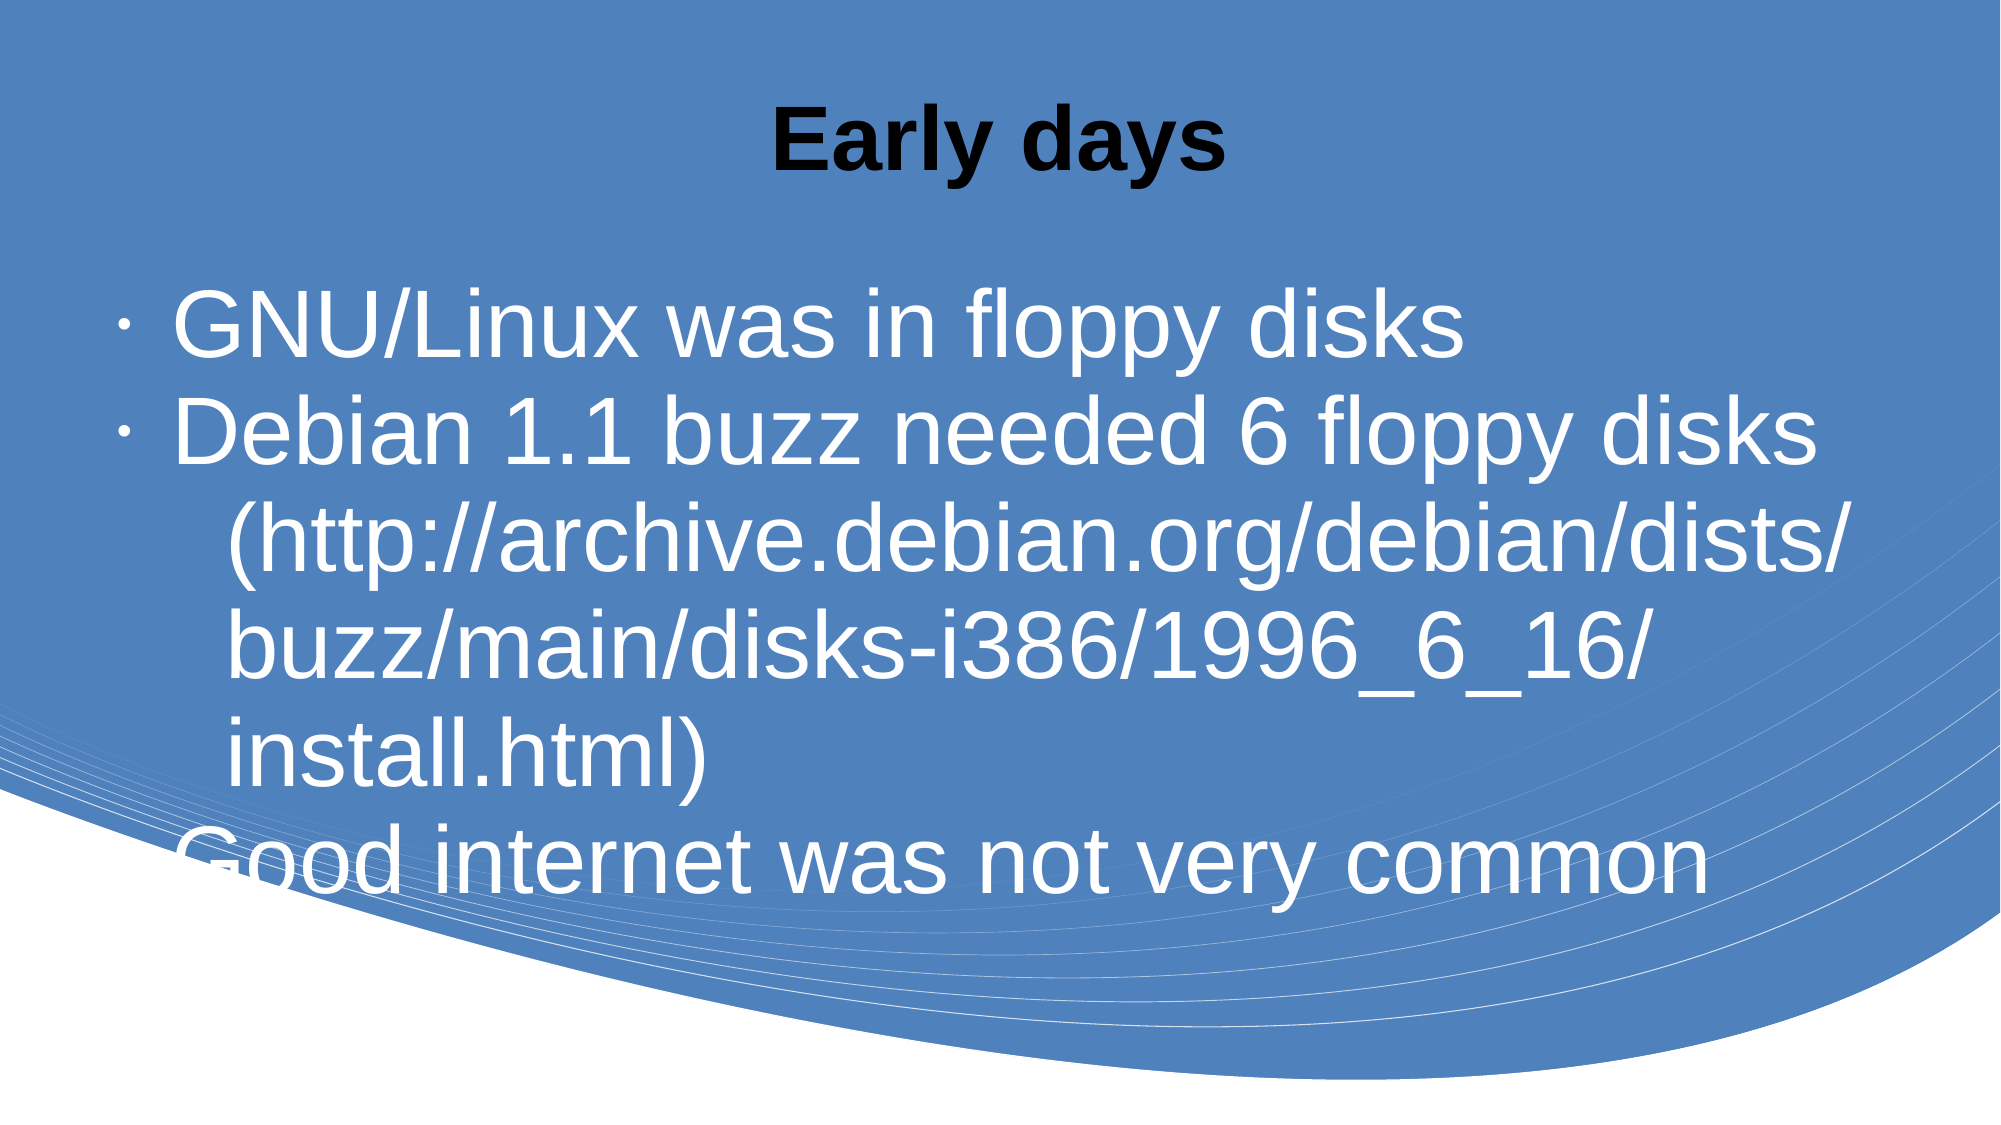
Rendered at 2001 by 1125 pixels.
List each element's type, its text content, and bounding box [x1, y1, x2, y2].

list GNU/Linux was in floppy disks Debian 1.1 buzz needed 6 floppy disks (http://archive.debian.org/debian/dists/buzz/main/disks-i386/1996_6_16/install.html) Good internet was not very common [99, 262, 1900, 1005]
title Early days [99, 45, 1900, 233]
